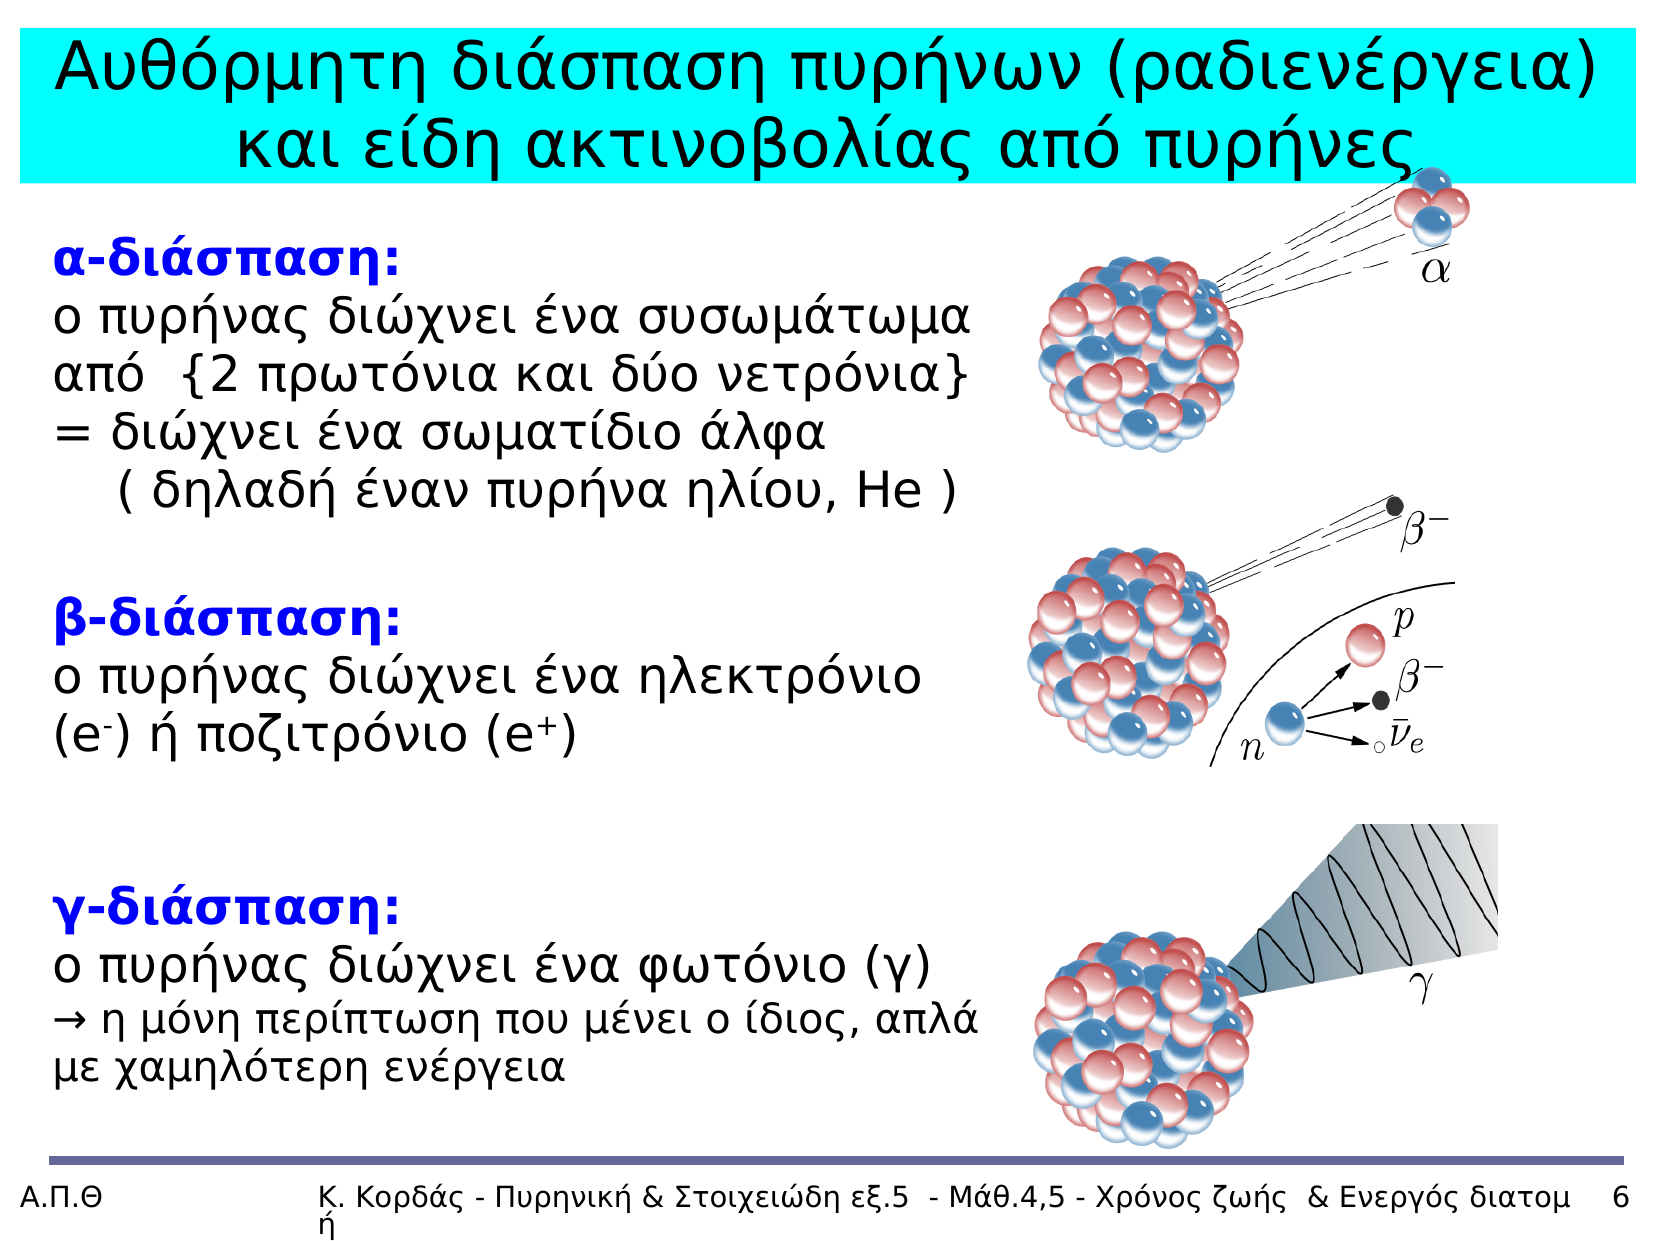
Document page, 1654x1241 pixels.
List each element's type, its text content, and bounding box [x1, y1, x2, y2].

picture [1025, 159, 1471, 767]
text_box β-διάσπαση: ο πυρήνας διώχνει ένα ηλεκτρόνιο (e-) ή ποζιτρόνιο (e+) [37, 581, 1013, 774]
title Αυθόρμητη διάσπαση πυρήνων (ραδιενέργεια) και είδη ακτινοβολίας από πυρήνες [19, 27, 1636, 184]
text_box γ-διάσπαση: ο πυρήνας διώχνει ένα φωτόνιο (γ) → η μόνη περίπτωση που μένει ο ίδιος, απλά με χαμηλότερη ενέργεια [37, 870, 1013, 1101]
picture [1031, 824, 1498, 1157]
text_box α-διάσπαση: ο πυρήνας διώχνει ένα συσωμάτωμα από {2 πρωτόνια και δύο νετρόνια} = διώχνει ένα σωματίδιο άλφα ( δηλαδή έναν πυρήνα ηλίου, He ) [37, 221, 1013, 529]
